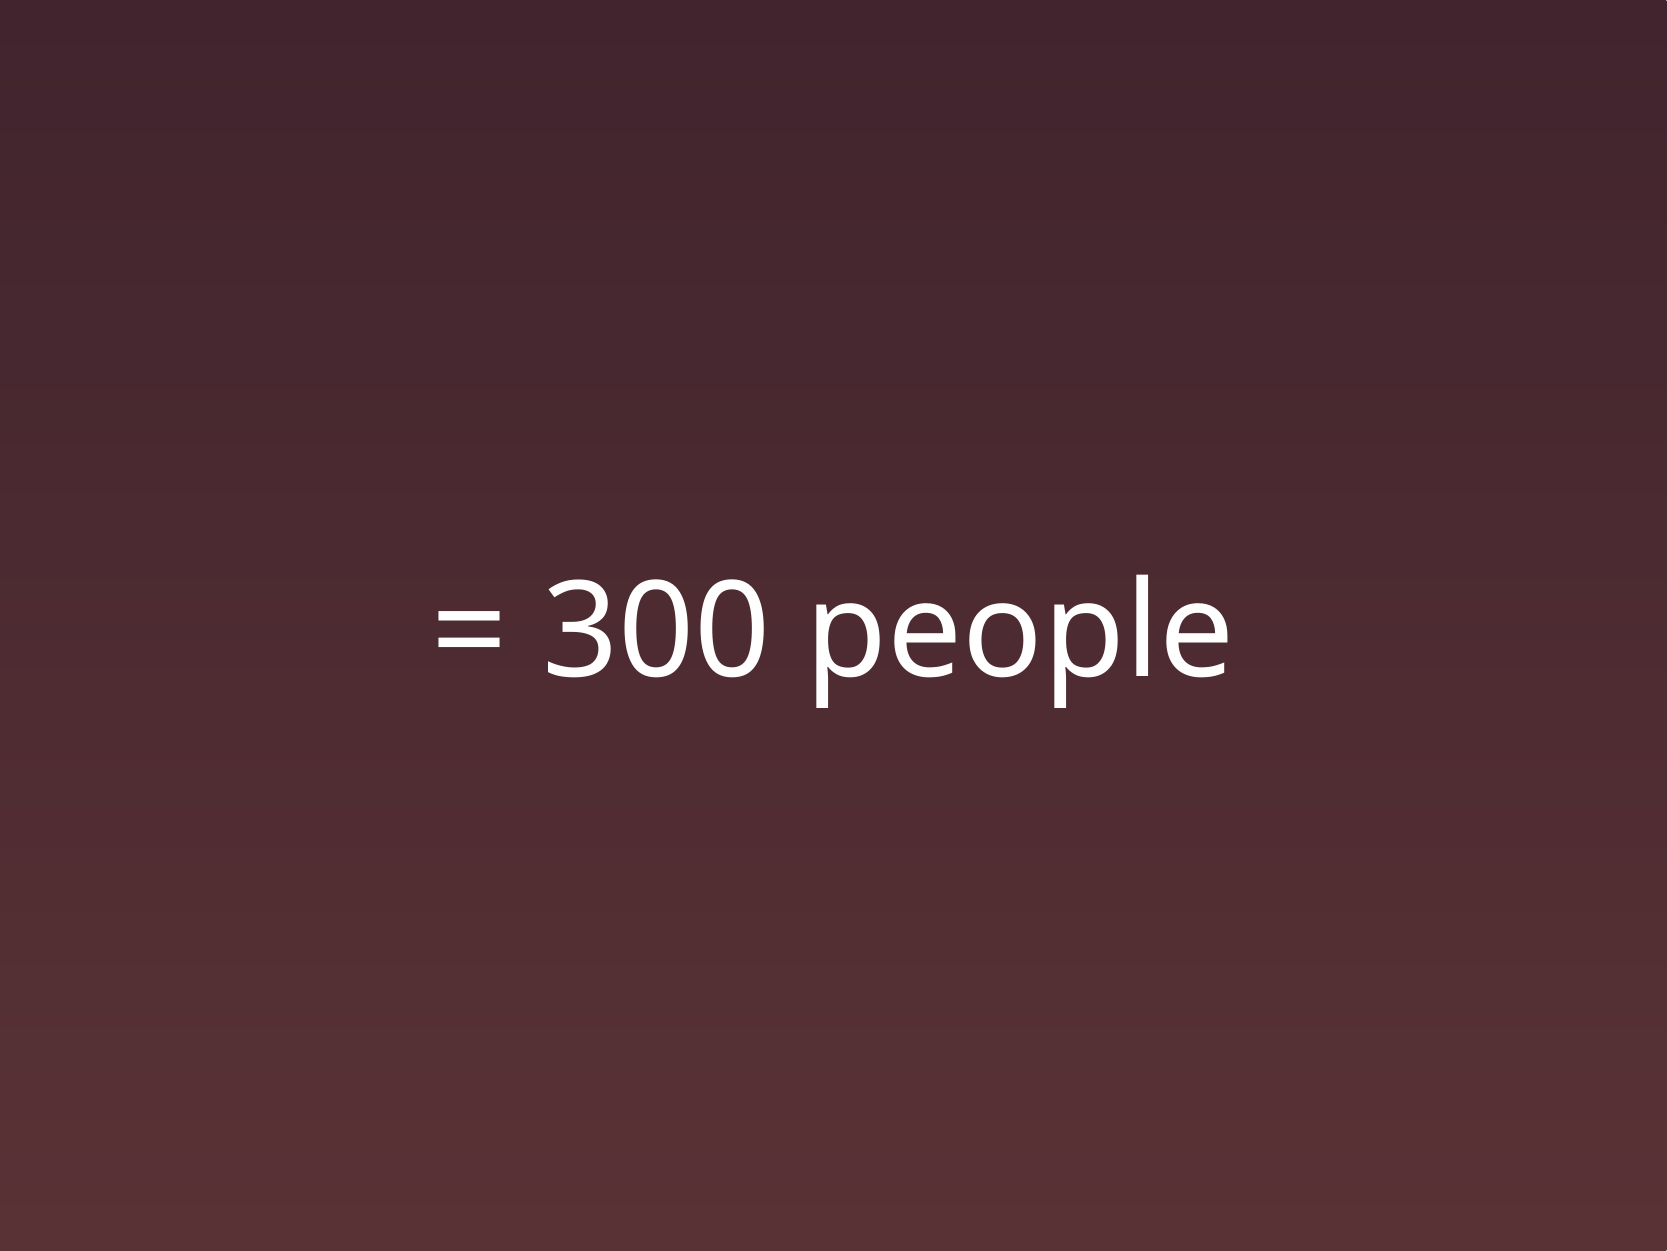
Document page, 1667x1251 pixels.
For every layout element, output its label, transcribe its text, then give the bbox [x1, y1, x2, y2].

title = 300 people [162, 381, 1505, 869]
